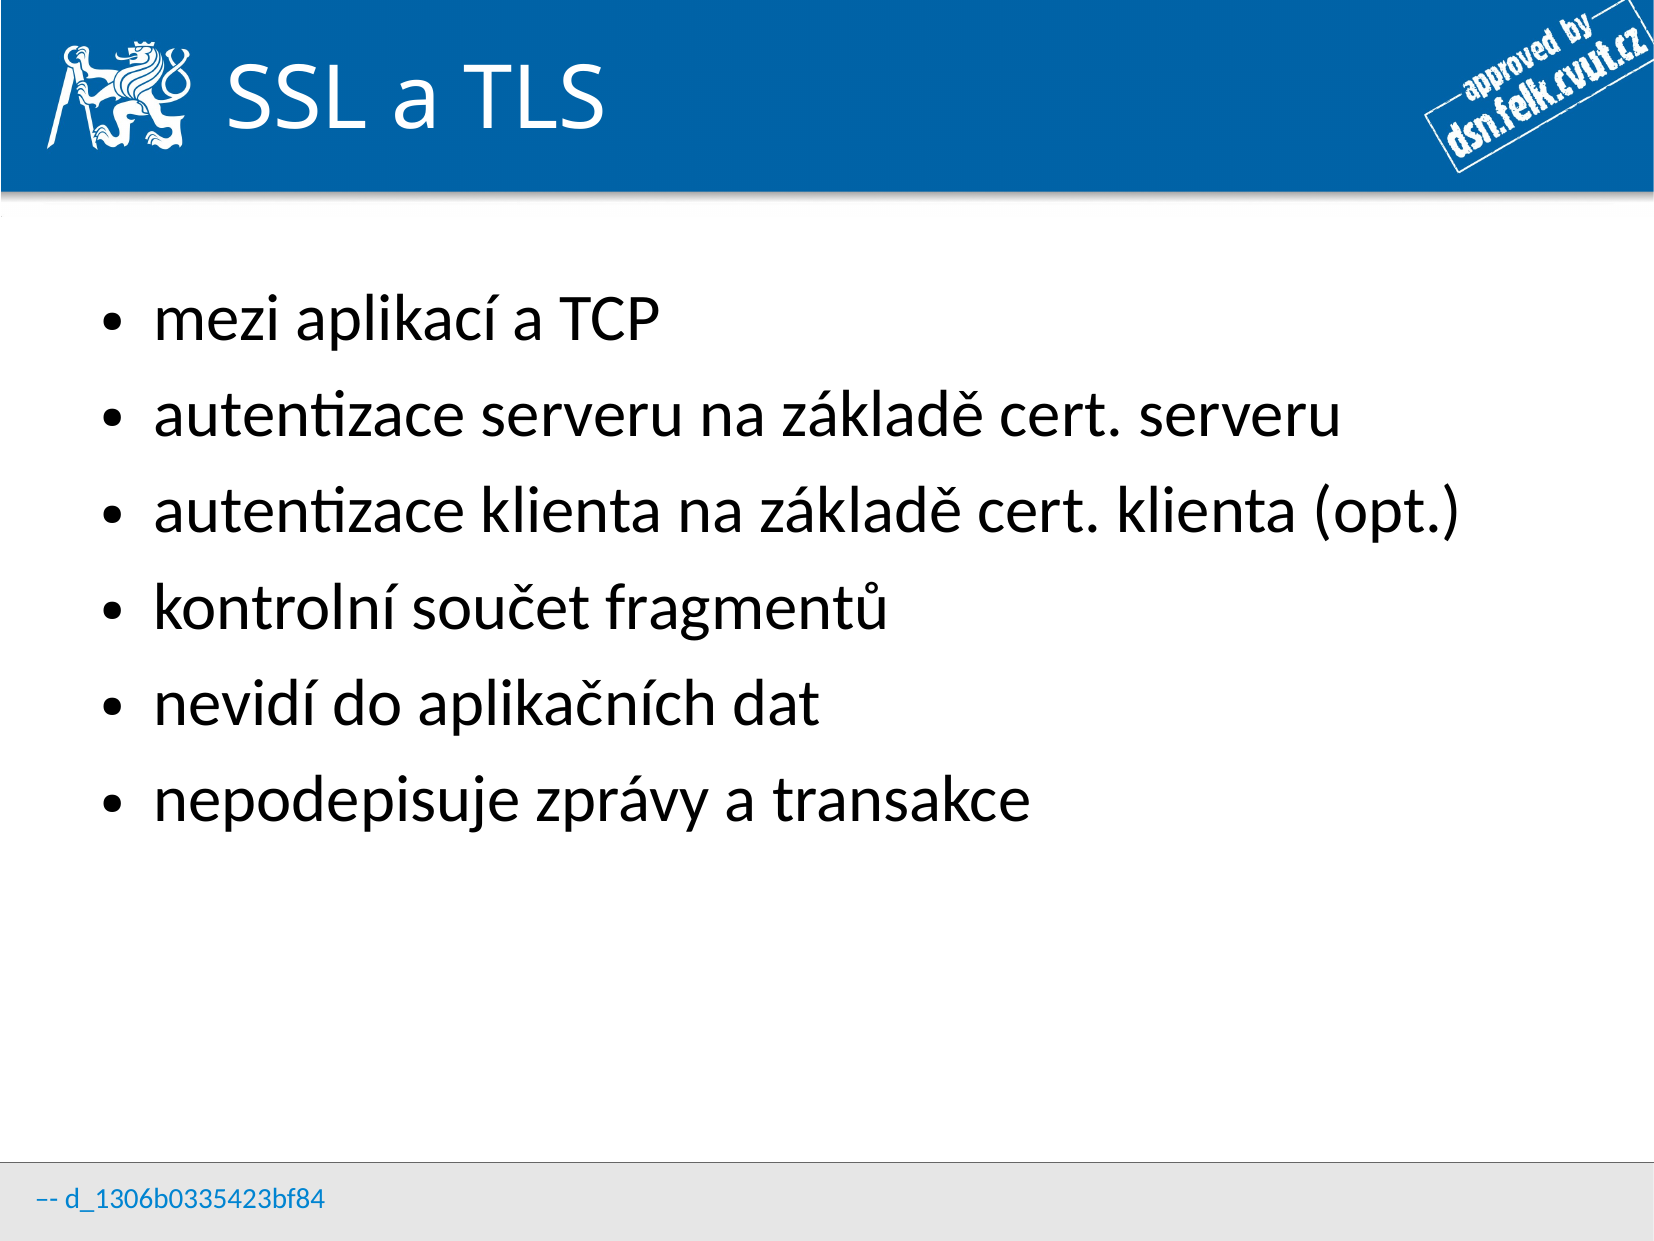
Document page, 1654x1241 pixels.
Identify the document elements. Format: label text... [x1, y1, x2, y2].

list mezi aplikací a TCP autentizace serveru na základě cert. serveru autentizace klienta na základě cert. klienta (opt.) kontrolní součet fragmentů nevidí do aplikačních dat nepodepisuje zprávy a transakce [82, 290, 1595, 1109]
title SSL a TLS [225, 0, 1426, 188]
picture [1, 0, 1654, 217]
